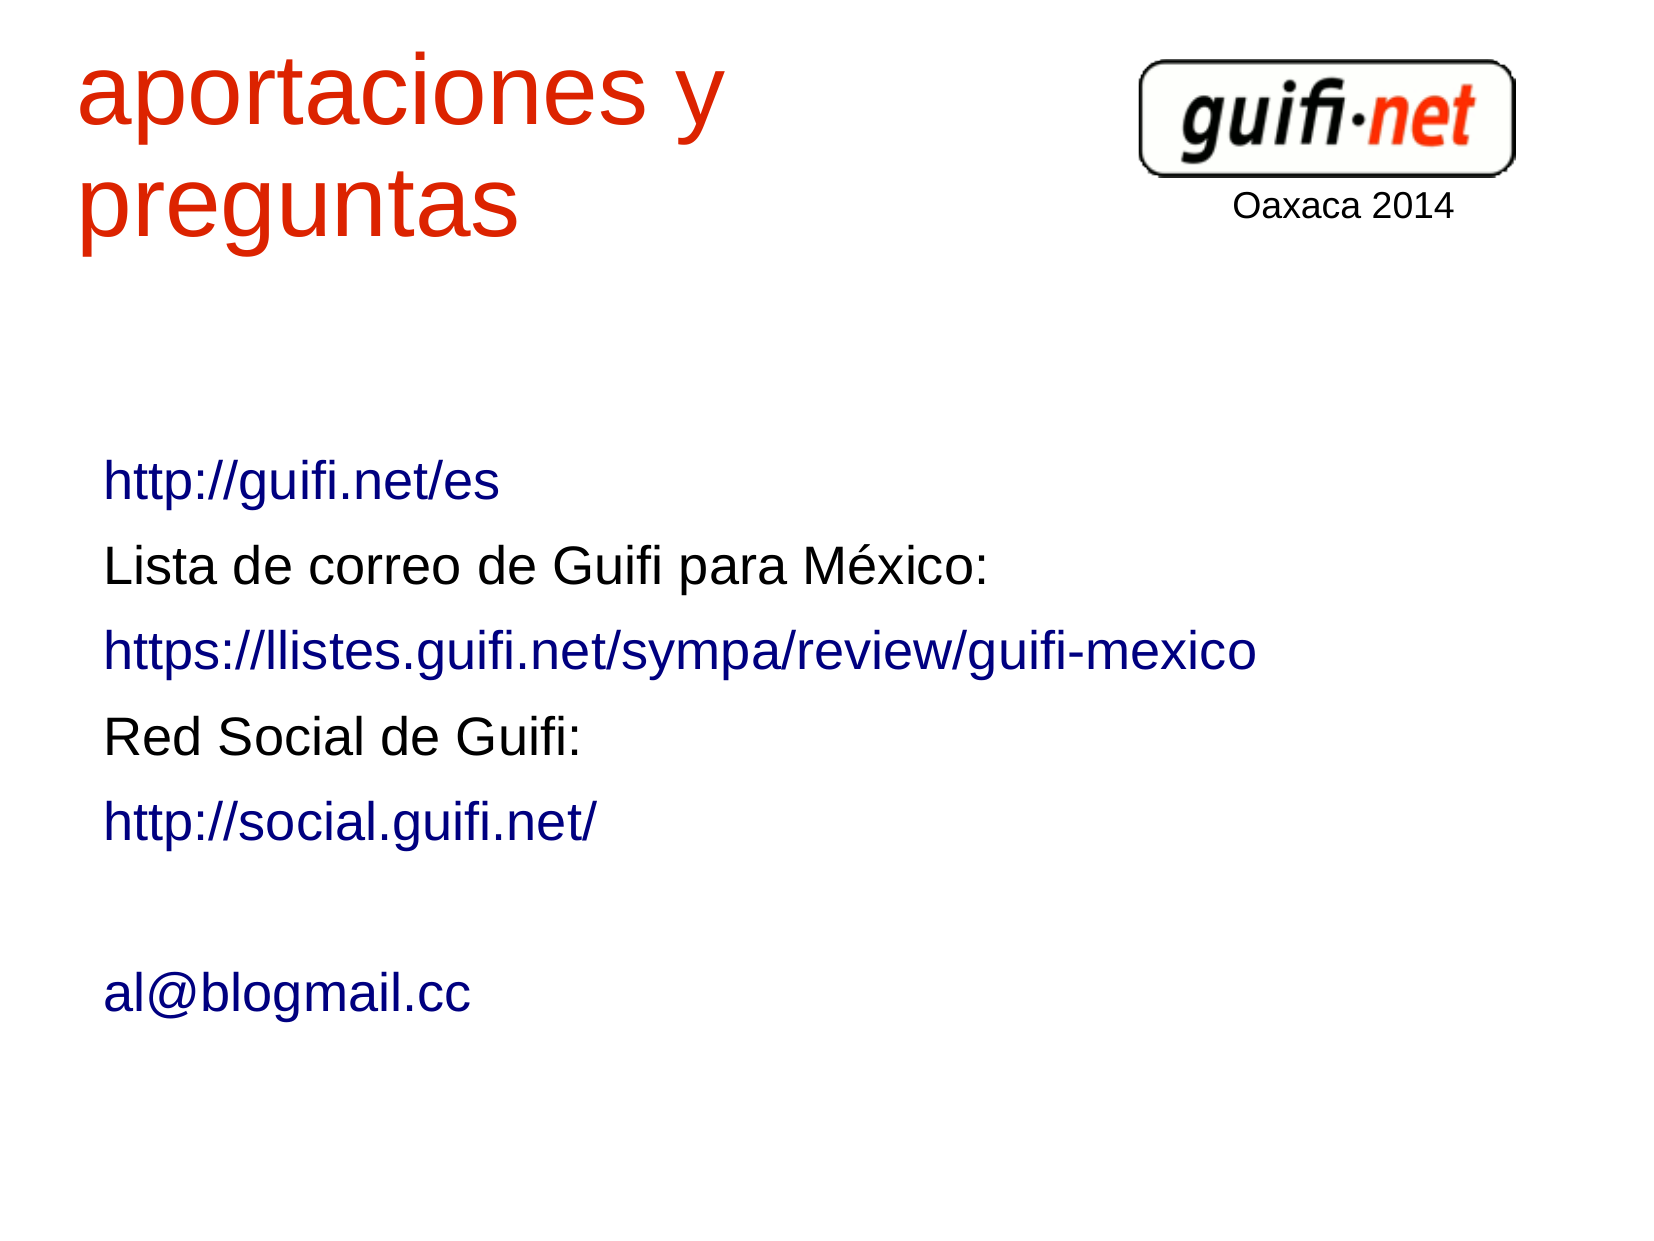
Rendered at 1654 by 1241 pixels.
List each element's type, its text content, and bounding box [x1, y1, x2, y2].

picture [1137, 59, 1516, 177]
text_box Oaxaca 2014 [1033, 177, 1654, 235]
title aportaciones y preguntas [76, 34, 1093, 258]
text_box http://guifi.net/es Lista de correo de Guifi para México: https://llistes.guifi.net/sympa/review/guifi-mexico Red Social de Guifi: http://social.guifi.net/ al@blogmail.cc [88, 442, 1477, 1031]
